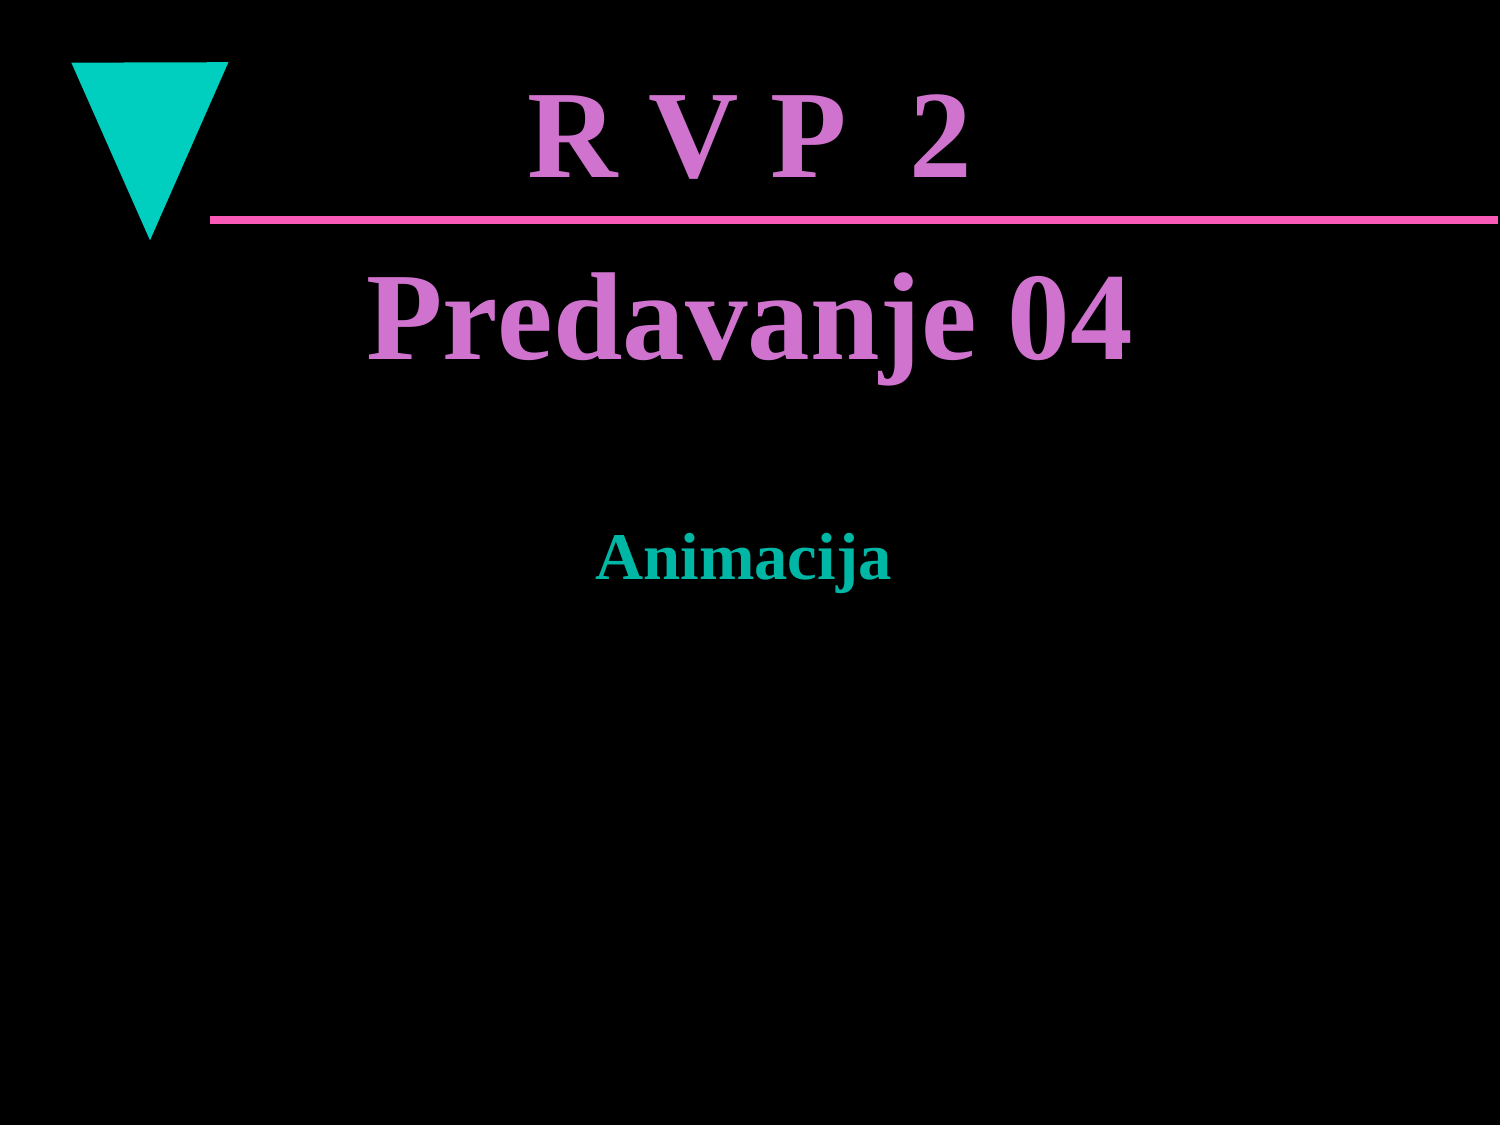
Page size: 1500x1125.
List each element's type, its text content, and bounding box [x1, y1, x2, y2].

text_box Animacija [274, 512, 1213, 604]
list R V P 2 Predavanje 04 [115, 62, 1384, 395]
